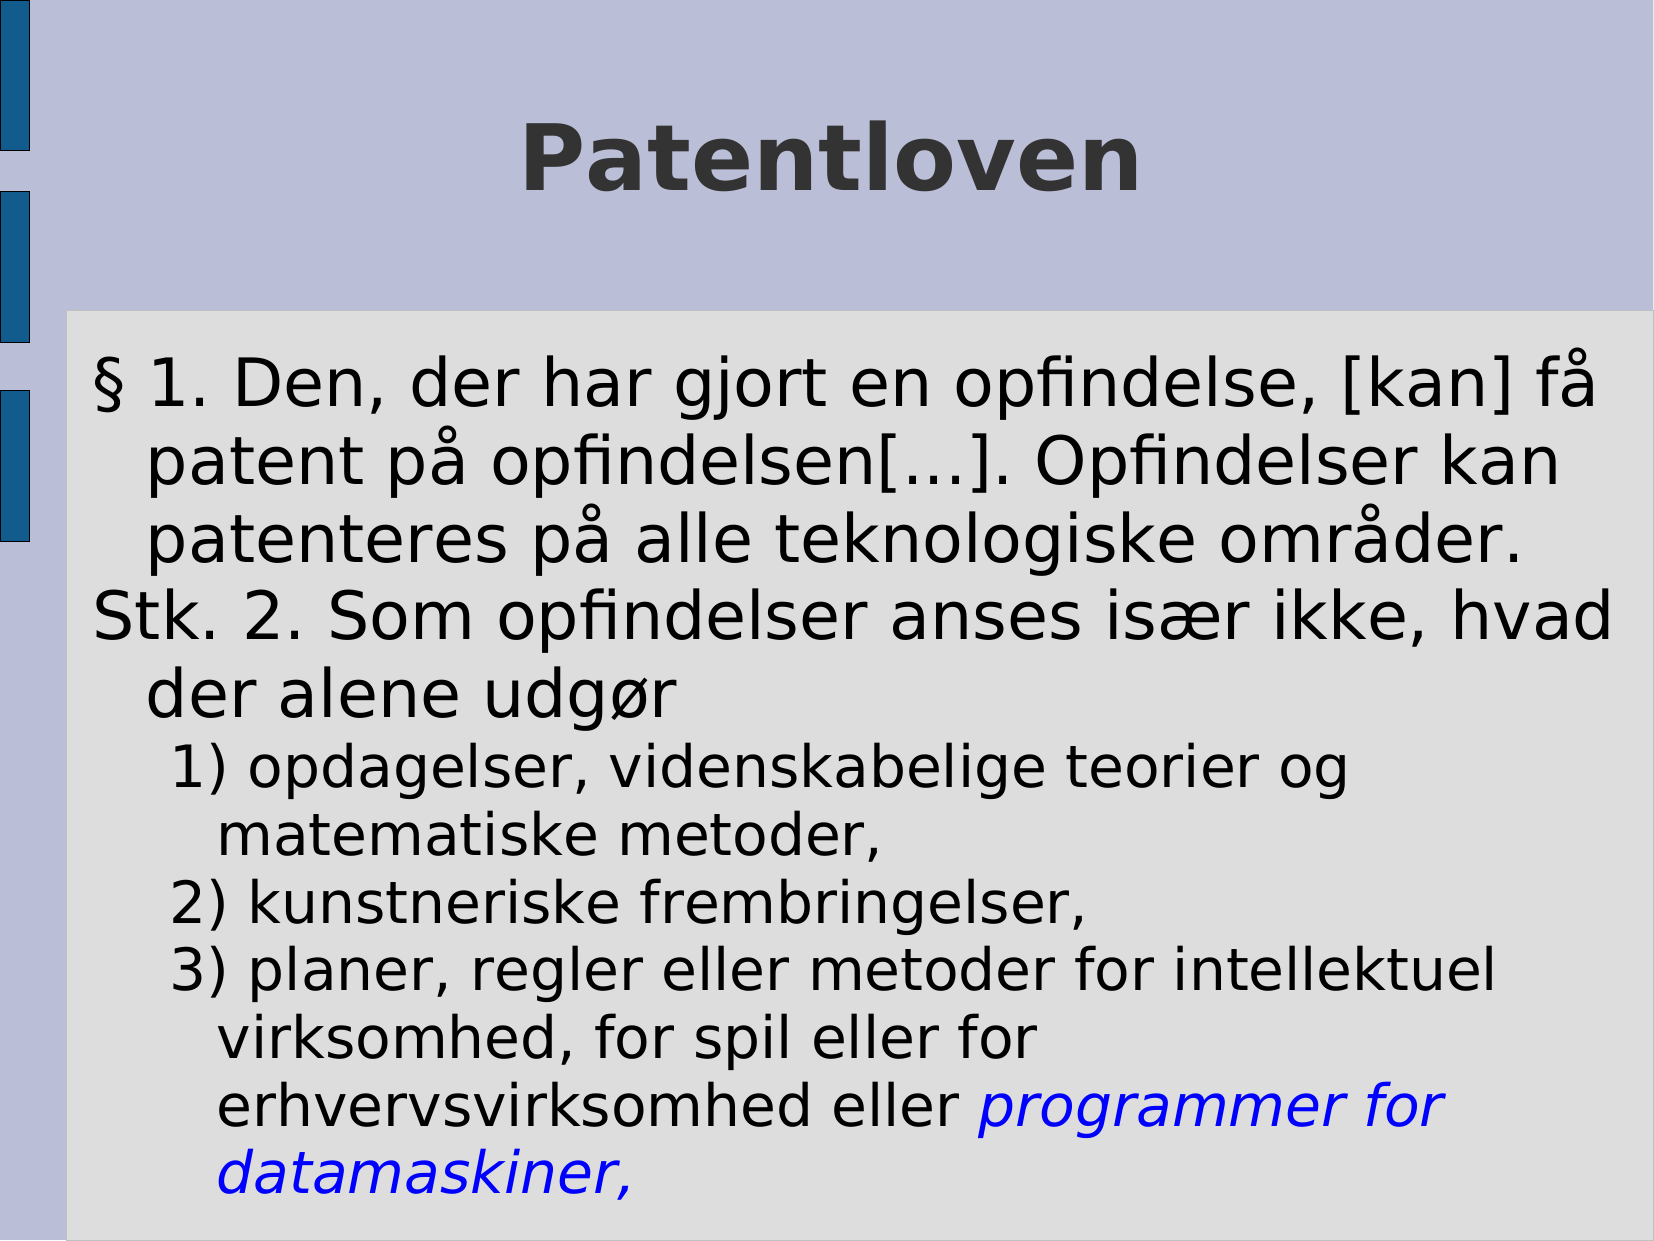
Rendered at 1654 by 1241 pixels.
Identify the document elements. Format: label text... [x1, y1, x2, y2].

title Patentloven [125, 55, 1538, 263]
list § 1. Den, der har gjort en opfindelse, [kan] få patent på opfindelsen[...]. Opfindelser kan patenteres på alle teknologiske områder. Stk. 2. Som opfindelser anses især ikke, hvad der alene udgør 1) opdagelser, videnskabelige teorier og matematiske metoder, 2) kunstneriske frembringelser, 3) planer, regler eller metoder for intellektuel virksomhed, for spil eller for erhvervsvirksomhed eller programmer for datamaskiner, [75, 344, 1654, 1208]
